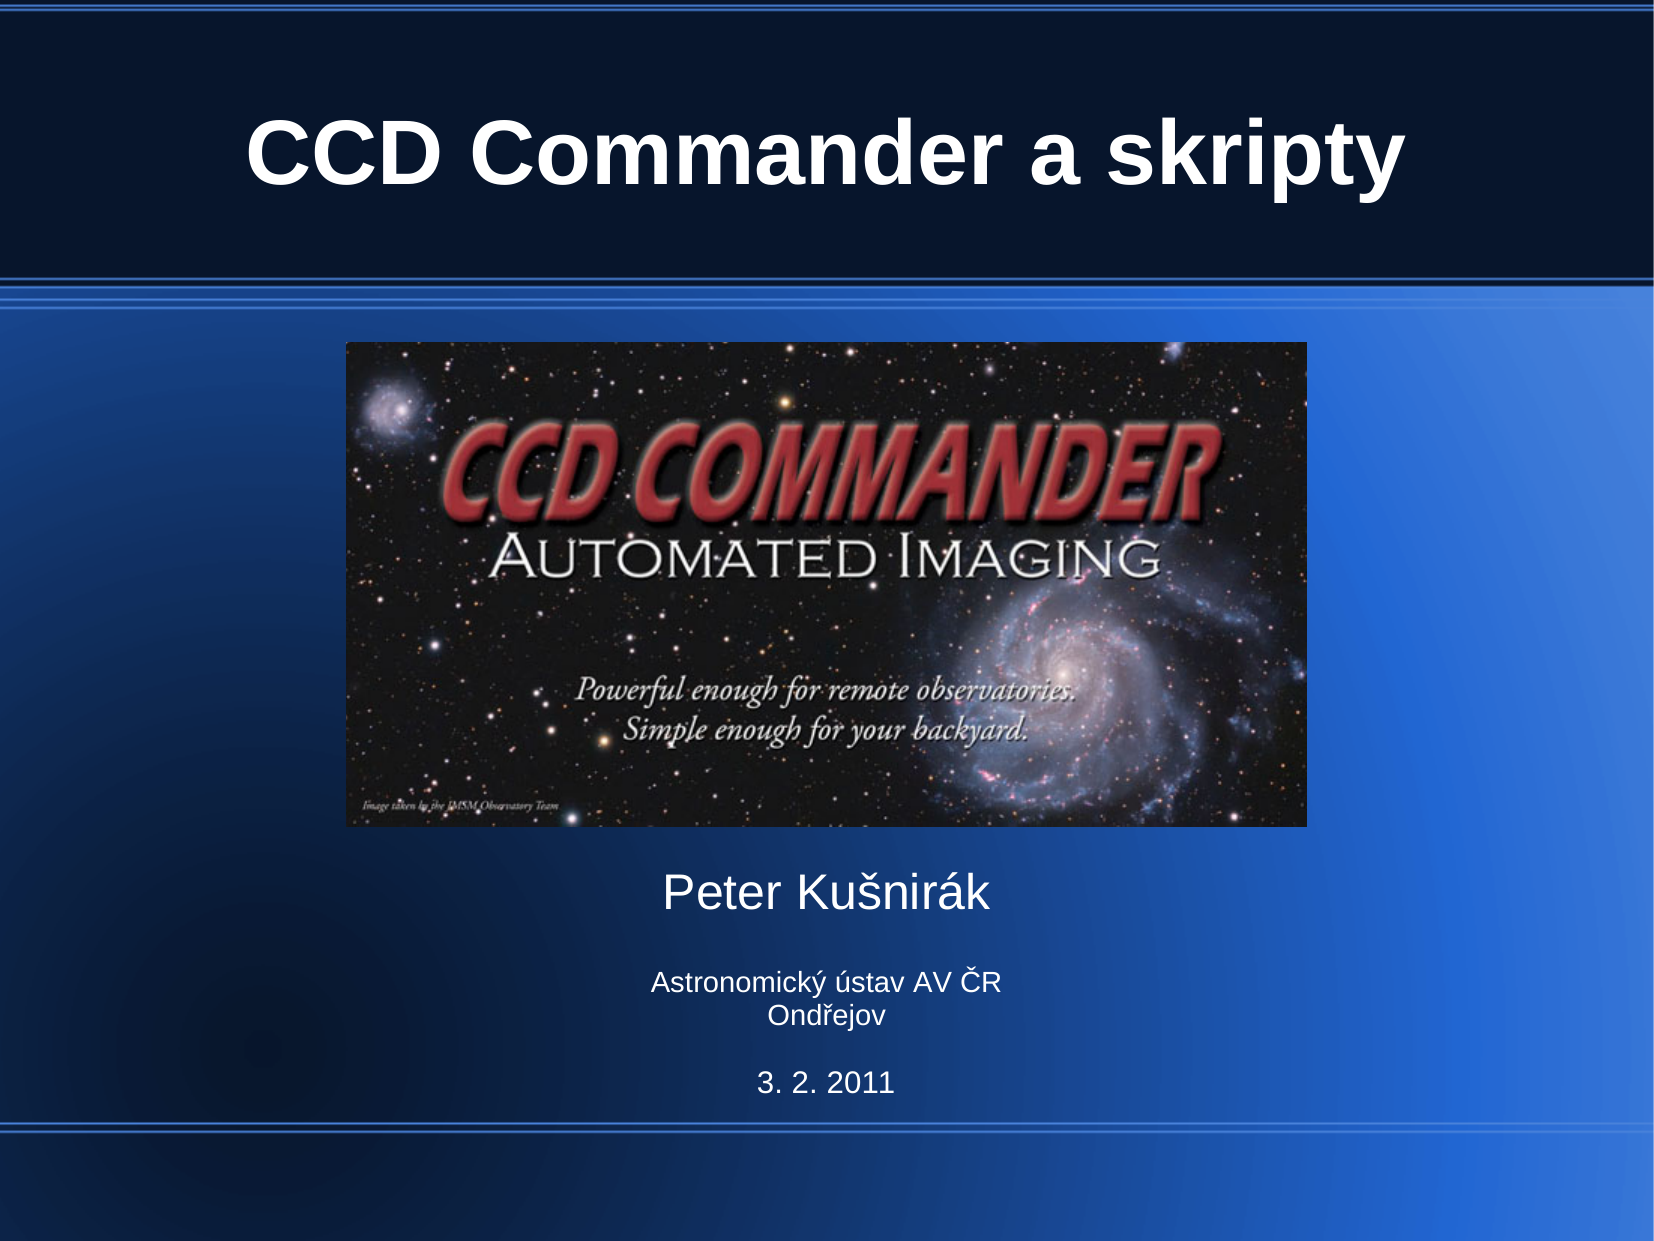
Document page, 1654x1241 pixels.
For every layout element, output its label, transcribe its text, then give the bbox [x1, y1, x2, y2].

subtitle Peter Kušnirák Astronomický ústav AV ČR Ondřejov 3. 2. 2011 [82, 842, 1571, 1122]
picture [0, 0, 1654, 1241]
title CCD Commander a skripty [82, 56, 1571, 250]
